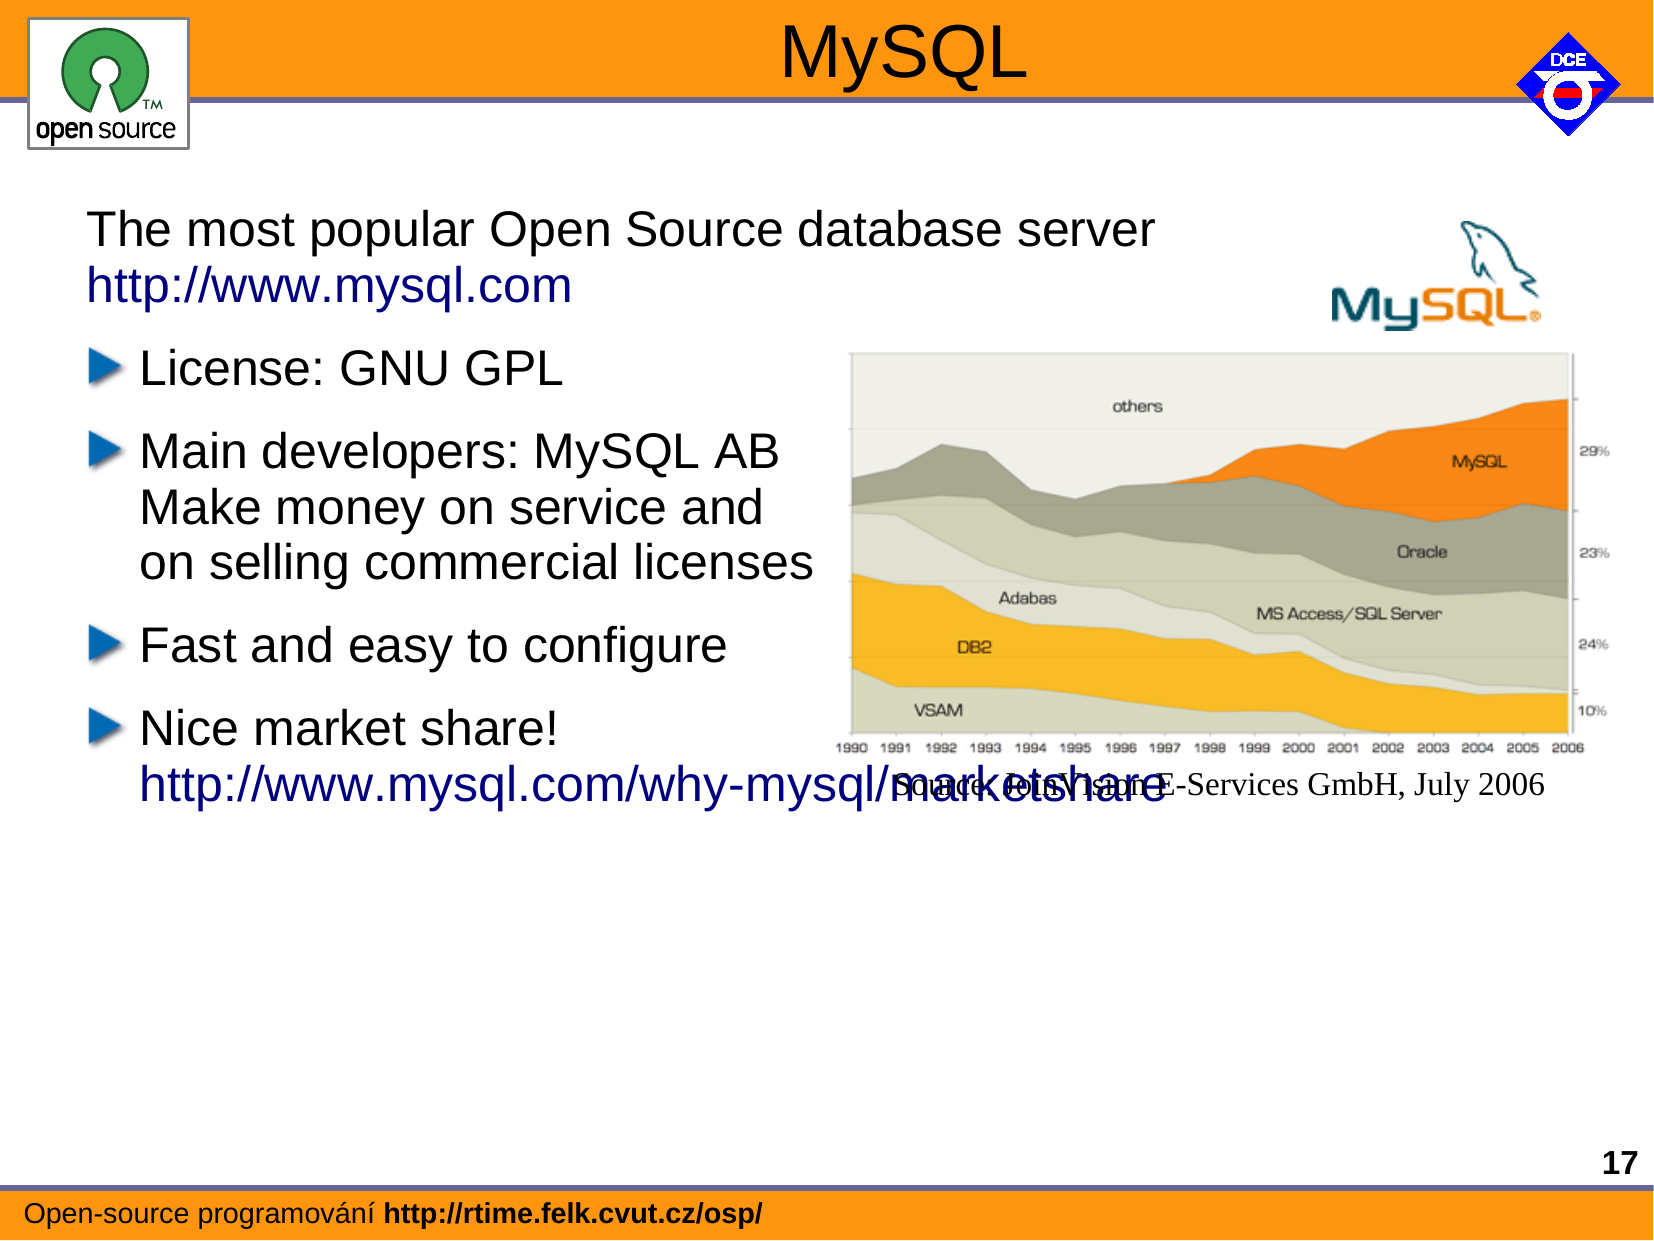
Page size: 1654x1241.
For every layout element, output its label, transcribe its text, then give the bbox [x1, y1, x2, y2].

picture [1332, 221, 1541, 331]
text_box Source: JoinVision E-Services GmbH, July 2006 [892, 766, 1547, 807]
list The most popular Open Source database server http://www.mysql.com License: GNU GPL Main developers: MySQL AB Make money on service and on selling commercial licenses Fast and easy to configure Nice market share! http://www.mysql.com/why-mysql/marketshare [68, 201, 1592, 1118]
picture [831, 346, 1616, 759]
title MySQL [178, 4, 1631, 98]
